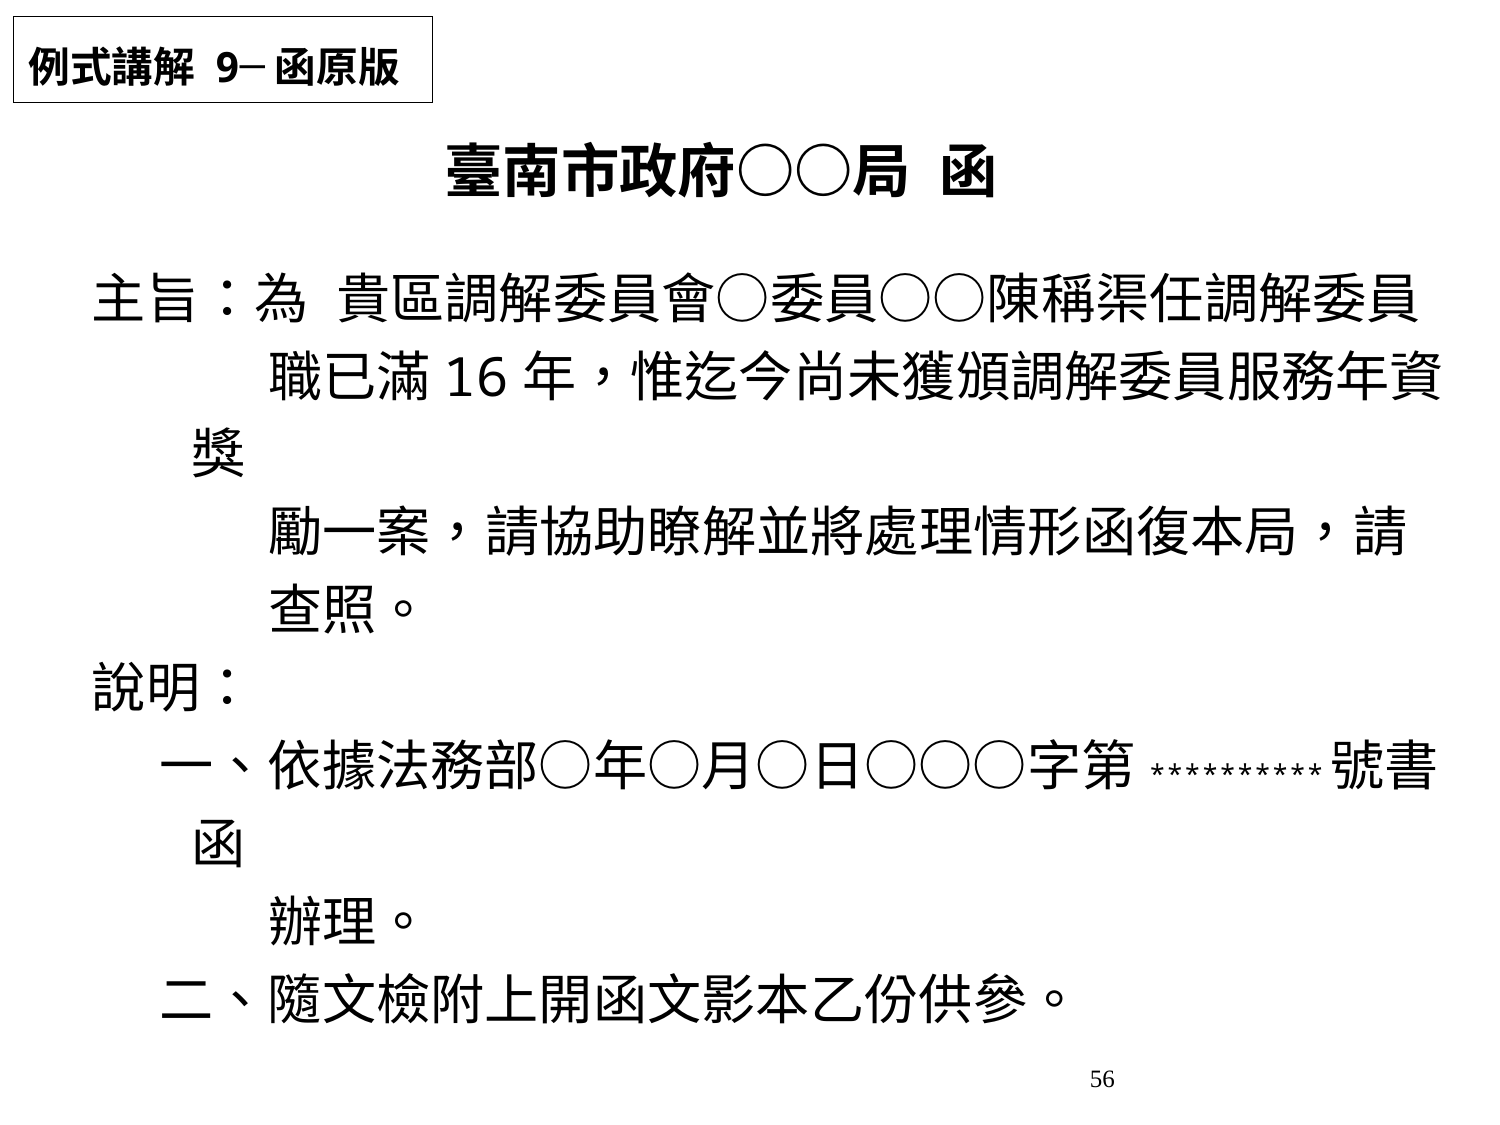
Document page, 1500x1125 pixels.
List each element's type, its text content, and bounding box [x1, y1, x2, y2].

text_box 臺南市政府○○局 函 [426, 126, 1017, 214]
text_box 主旨：為 貴區調解委員會○委員○○陳稱渠任調解委員 職已滿16年，惟迄今尚未獲頒調解委員服務年資獎 勵一案，請協助瞭解並將處理情形函復本局，請 查照。 說明： 一、依據法務部○年○月○日○○○字第**********號書函 辦理。 二、隨文檢附上開函文影本乙份供參。 [77, 243, 1464, 1038]
text_box [1074, 1038, 1426, 1101]
text_box 例式講解 9─函原版 [13, 16, 433, 103]
